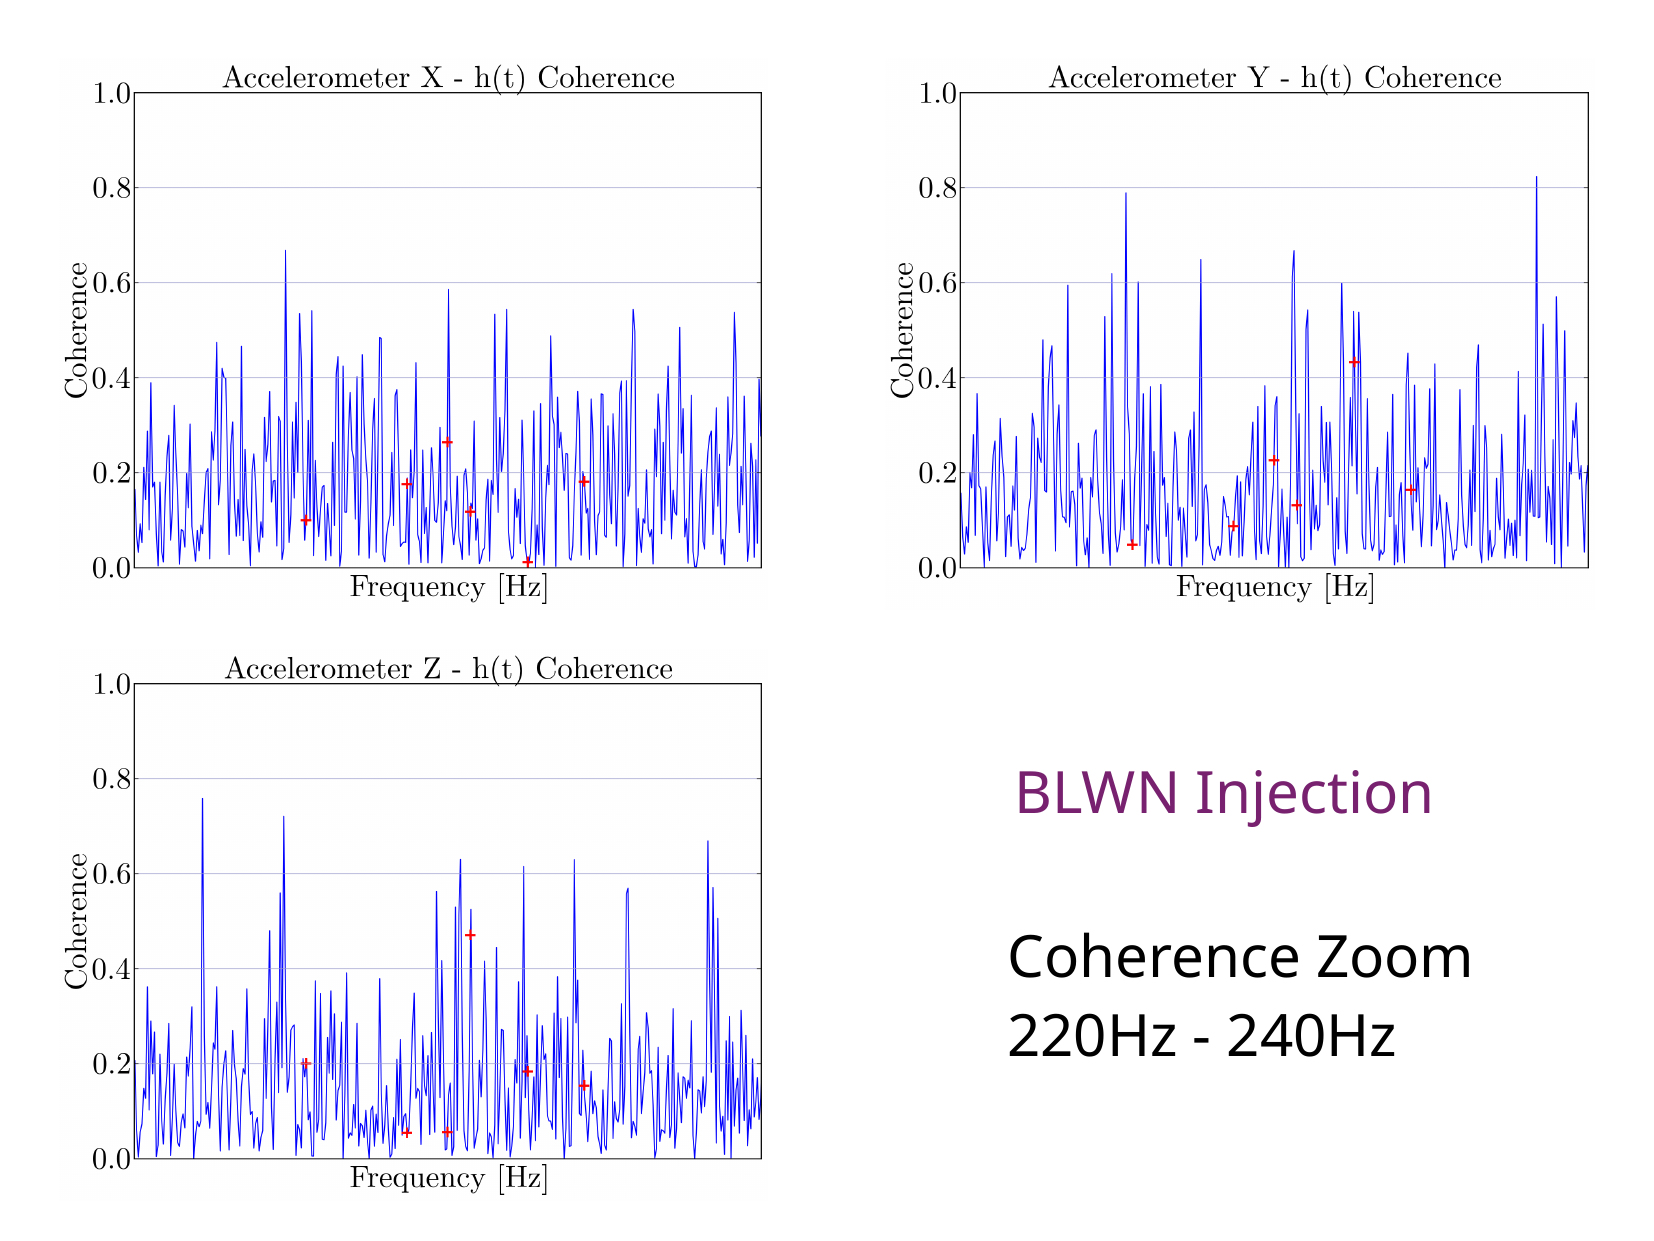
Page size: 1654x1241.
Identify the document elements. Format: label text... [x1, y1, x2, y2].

text_box Coherence Zoom 220Hz - 240Hz [992, 908, 1453, 1063]
picture [885, 58, 1595, 611]
text_box BLWN Injection [1000, 744, 1430, 829]
picture [59, 649, 768, 1201]
picture [59, 58, 768, 611]
